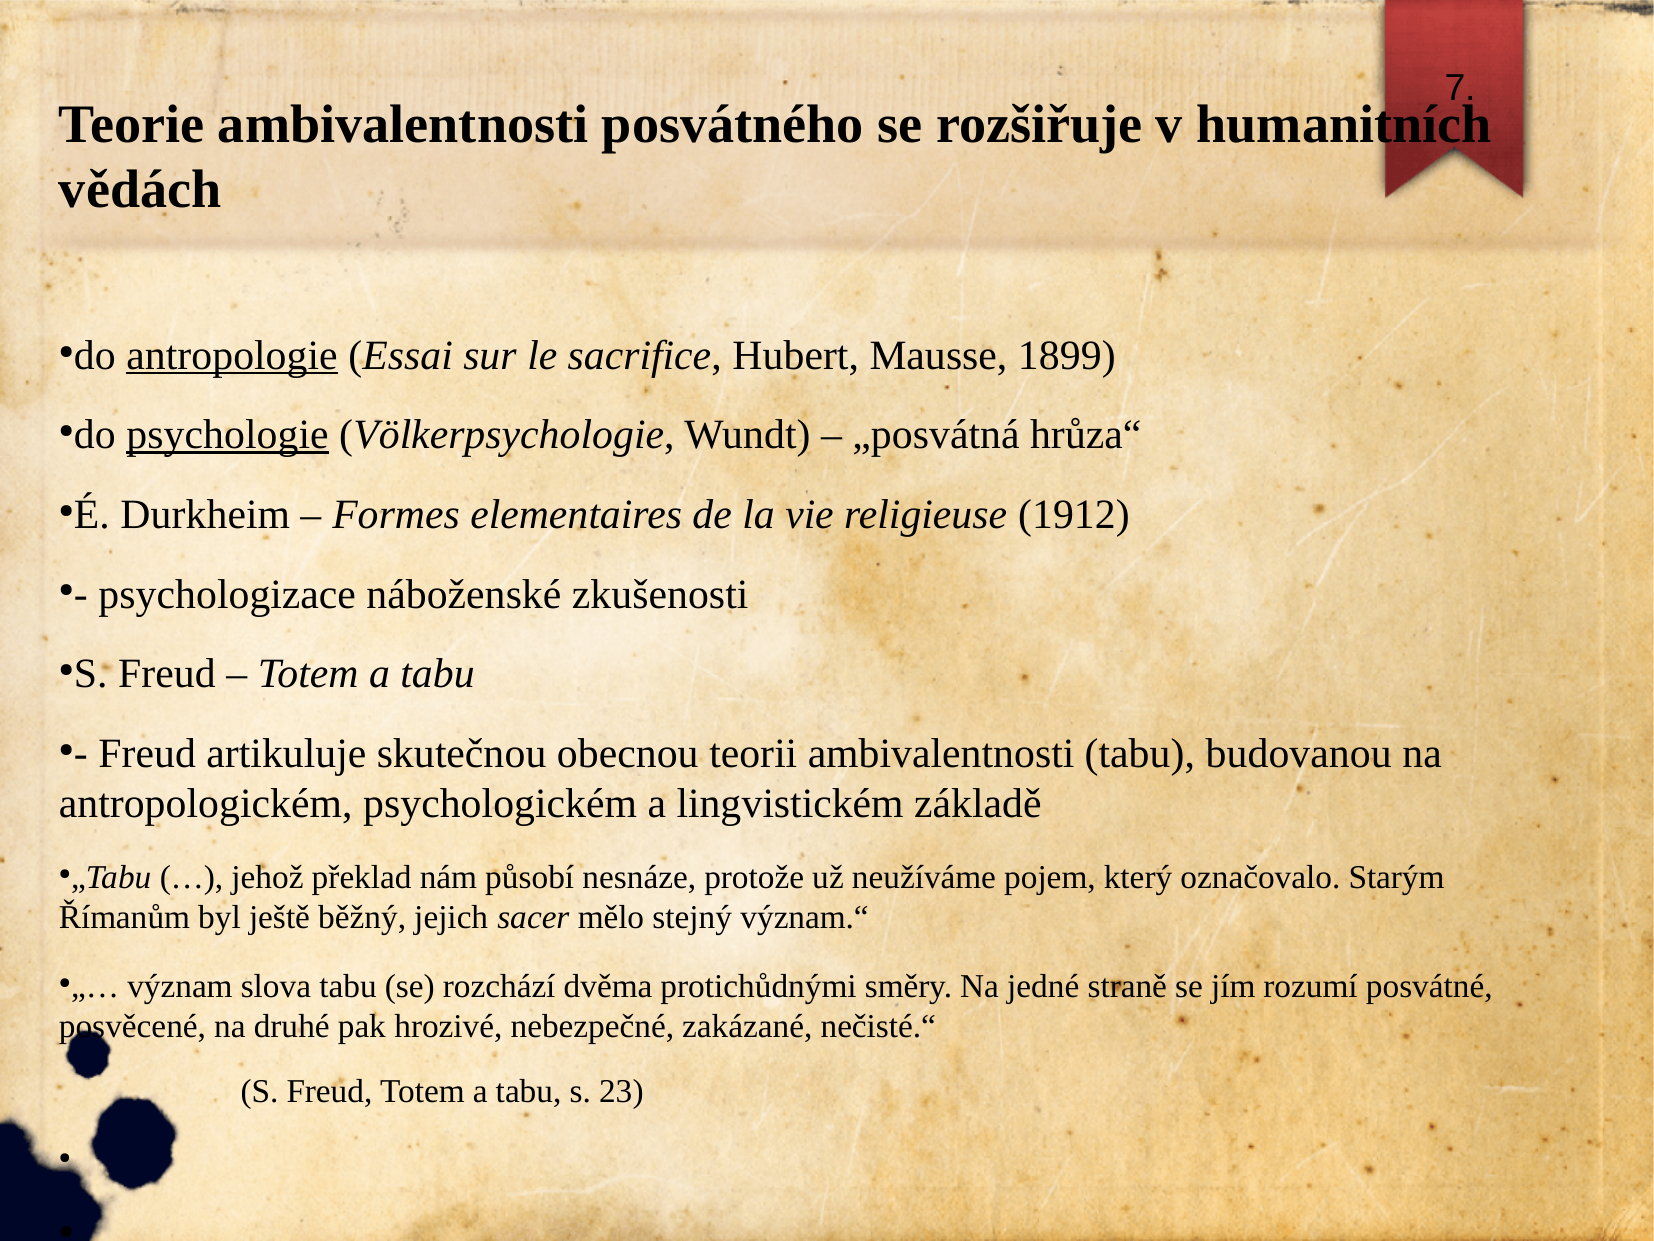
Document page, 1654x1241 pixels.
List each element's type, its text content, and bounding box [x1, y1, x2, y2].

list Teorie ambivalentnosti posvátného se rozšiřuje v humanitních vědách do antropologie (Essai sur le sacrifice, Hubert, Mausse, 1899) do psychologie (Völkerpsychologie, Wundt) – „posvátná hrůza“ É. Durkheim – Formes elementaires de la vie religieuse (1912) - psychologizace náboženské zkušenosti S. Freud – Totem a tabu - Freud artikuluje skutečnou obecnou teorii ambivalentnosti (tabu), budovanou na antropologickém, psychologickém a lingvistickém základě „Tabu (…), jehož překlad nám působí nesnáze, protože už neužíváme pojem, který označovalo. Starým Římanům byl ještě běžný, jejich sacer mělo stejný význam.“ „… význam slova tabu (se) rozchází dvěma protichůdnými směry. Na jedné straně se jím rozumí posvátné, posvěcené, na druhé pak hrozivé, nebezpečné, zakázané, nečisté.“ (S. Freud, Totem a tabu, s. 23) [59, 88, 1506, 1152]
text_box 7. [1429, 59, 1519, 116]
